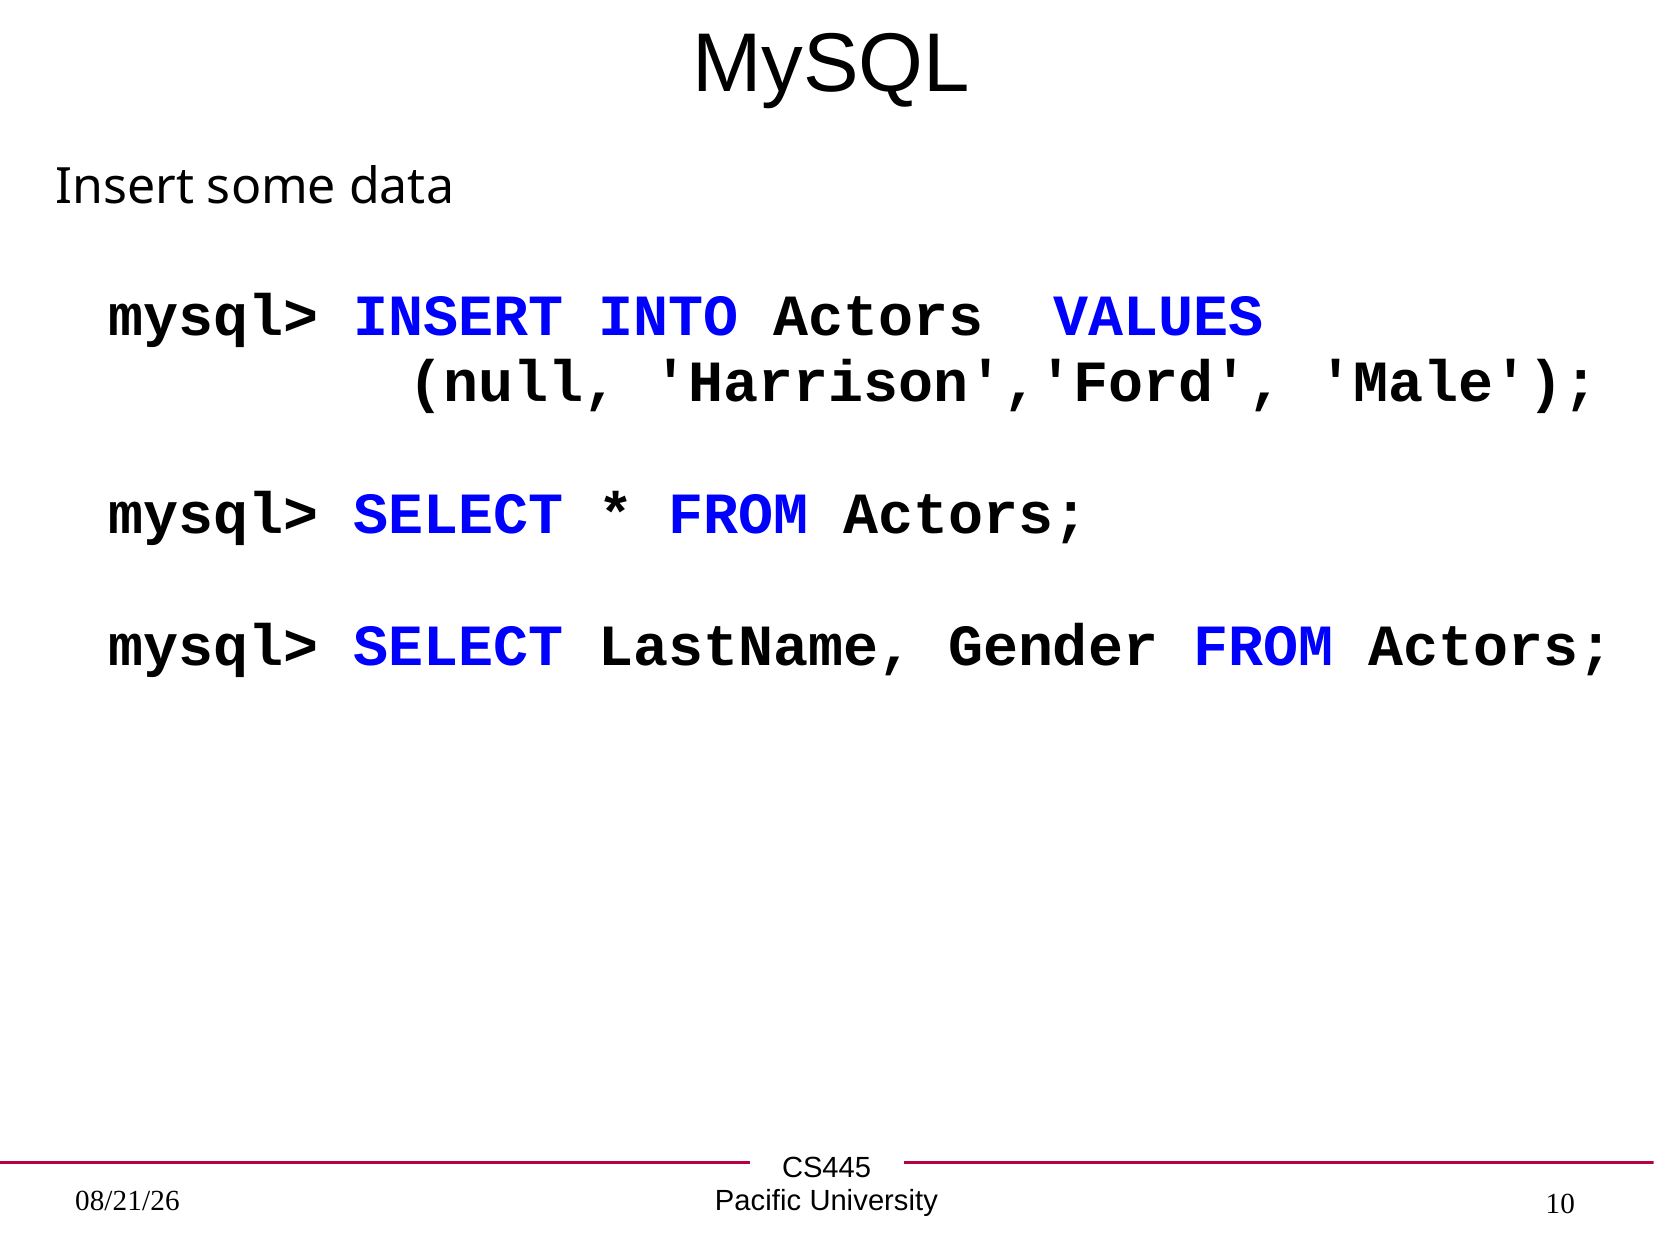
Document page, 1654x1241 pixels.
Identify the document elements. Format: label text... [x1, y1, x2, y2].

list Insert some data mysql> INSERT INTO Actors VALUES (null, 'Harrison','Ford', 'Male'); mysql> SELECT * FROM Actors; mysql> SELECT LastName, Gender FROM Actors; [37, 150, 1651, 1111]
title MySQL [86, 15, 1576, 109]
